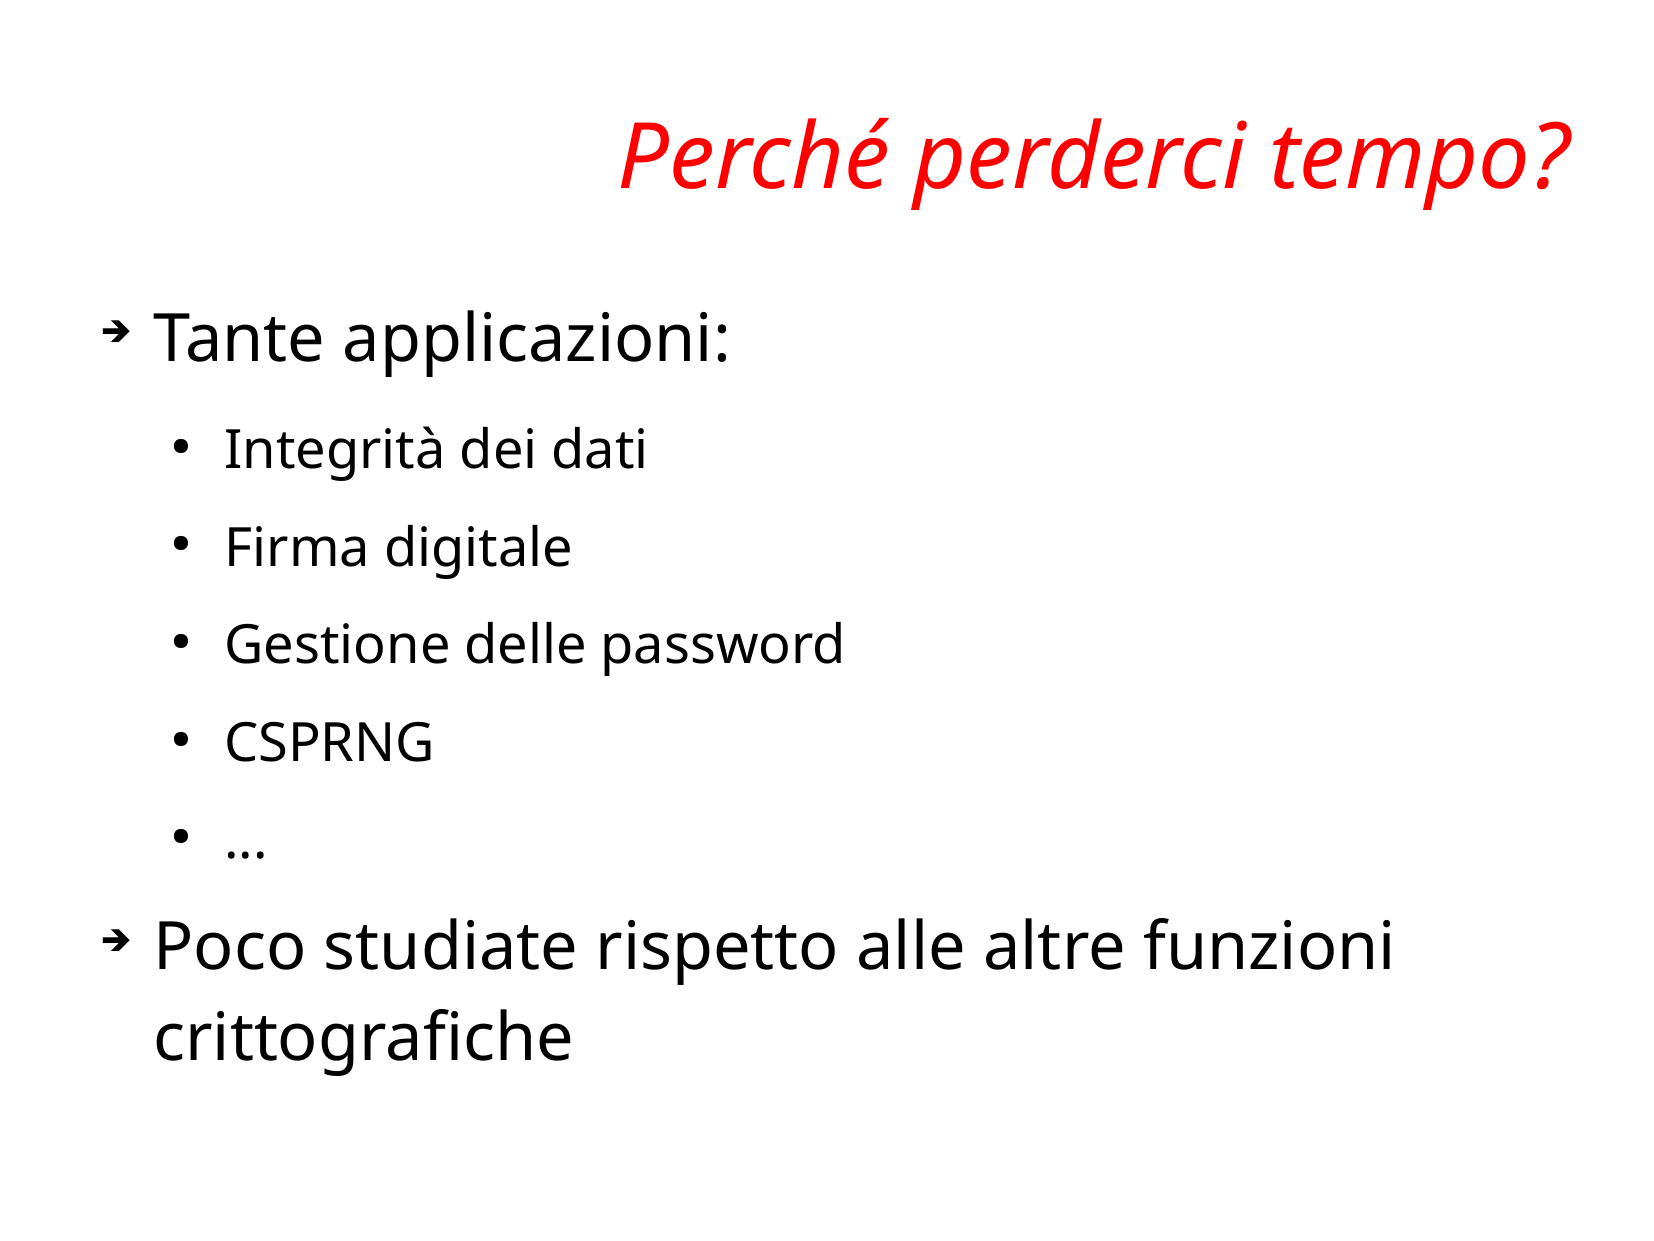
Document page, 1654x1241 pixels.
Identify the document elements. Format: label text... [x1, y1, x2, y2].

title Perché perderci tempo? [82, 49, 1571, 257]
list Tante applicazioni: Integrità dei dati Firma digitale Gestione delle password CSPRNG ... Poco studiate rispetto alle altre funzioni crittografiche [82, 290, 1571, 1109]
